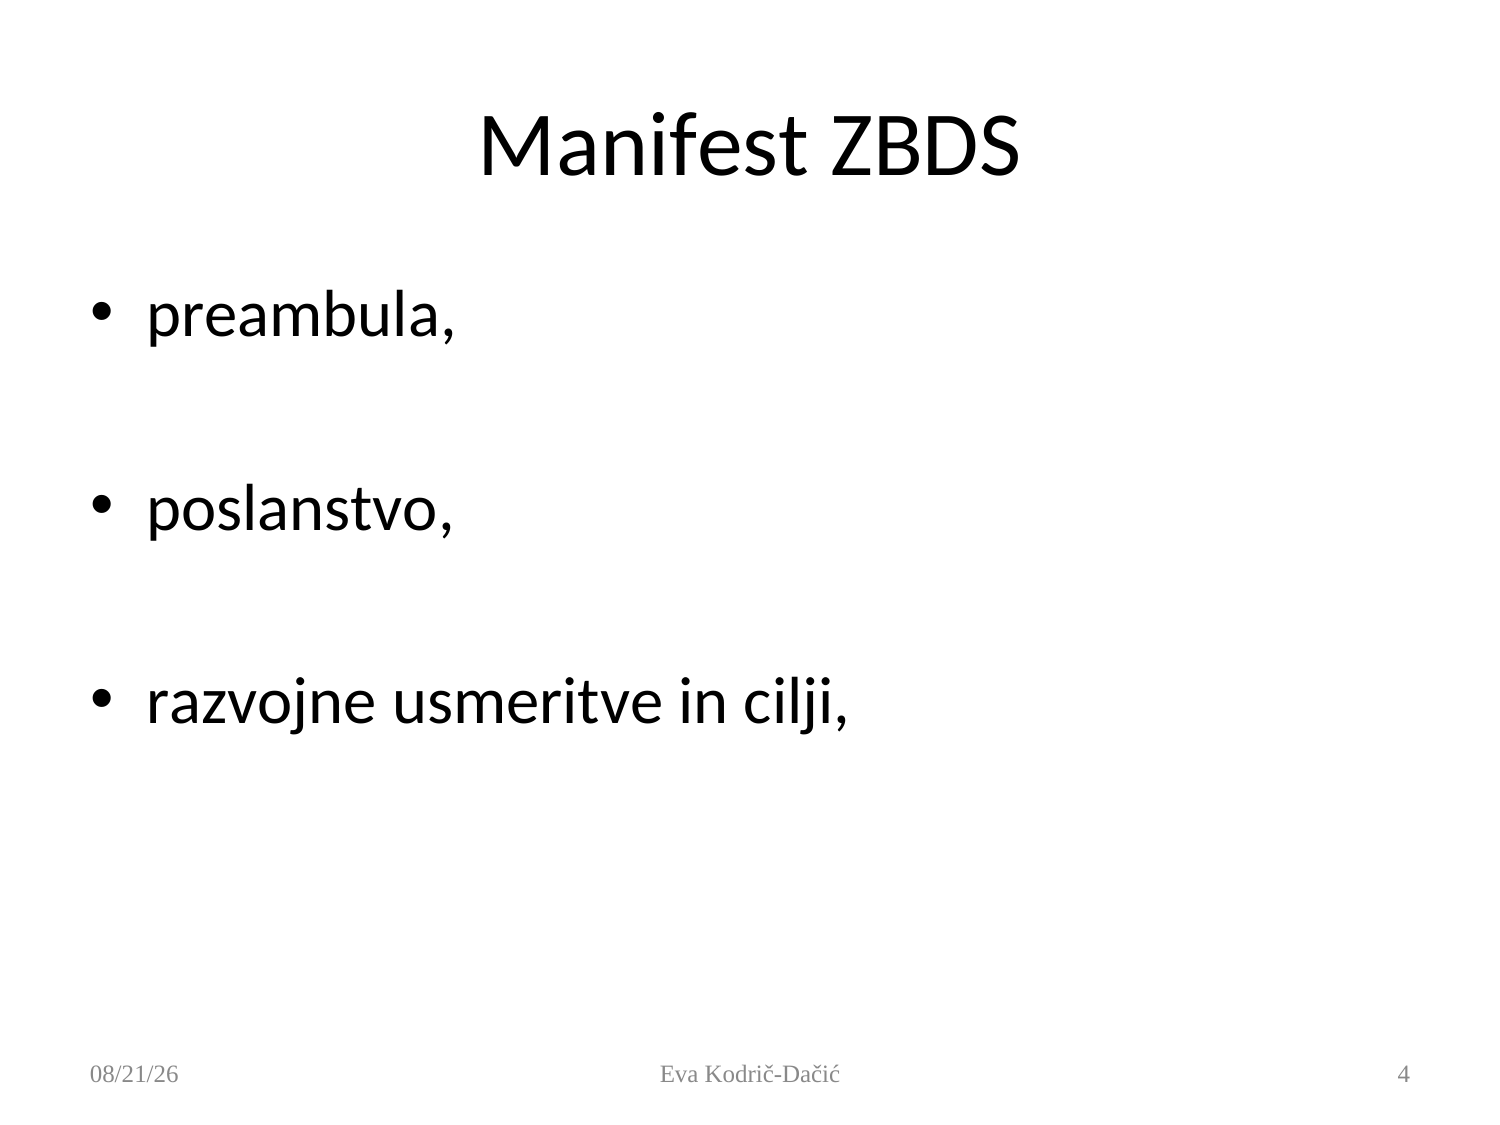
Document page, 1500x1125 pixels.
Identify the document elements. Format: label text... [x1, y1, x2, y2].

text_box 11/05/14 [74, 1042, 426, 1103]
title Manifest ZBDS [75, 45, 1426, 233]
list preambula, poslanstvo, razvojne usmeritve in cilji, [75, 262, 1426, 1006]
text_box Eva Kodrič-Dačić [512, 1042, 988, 1103]
text_box <number> [1074, 1042, 1426, 1103]
